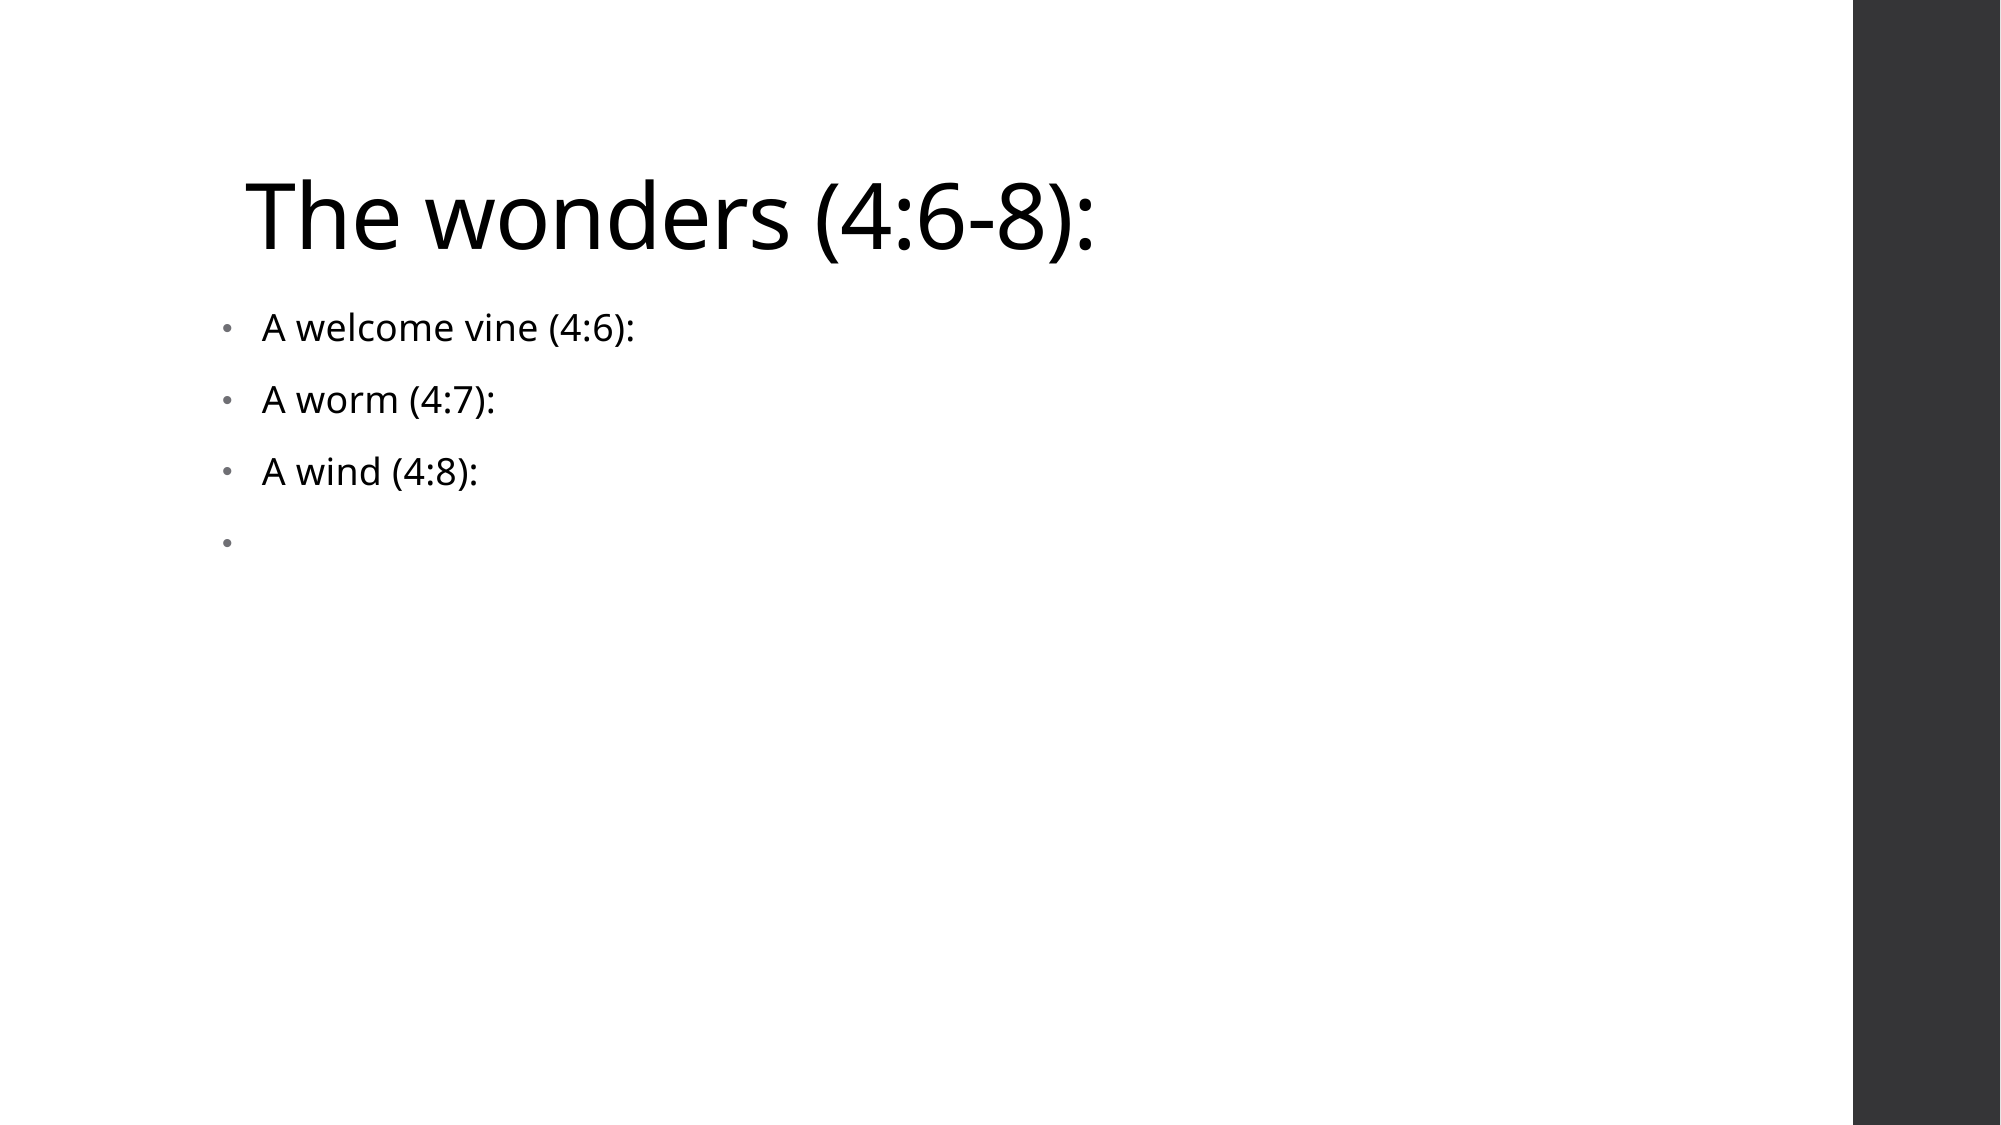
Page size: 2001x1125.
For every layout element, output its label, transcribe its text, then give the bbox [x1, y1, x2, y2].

title The wonders (4:6-8): [206, 60, 1797, 278]
list A welcome vine (4:6): A worm (4:7): A wind (4:8): [206, 299, 1617, 1014]
